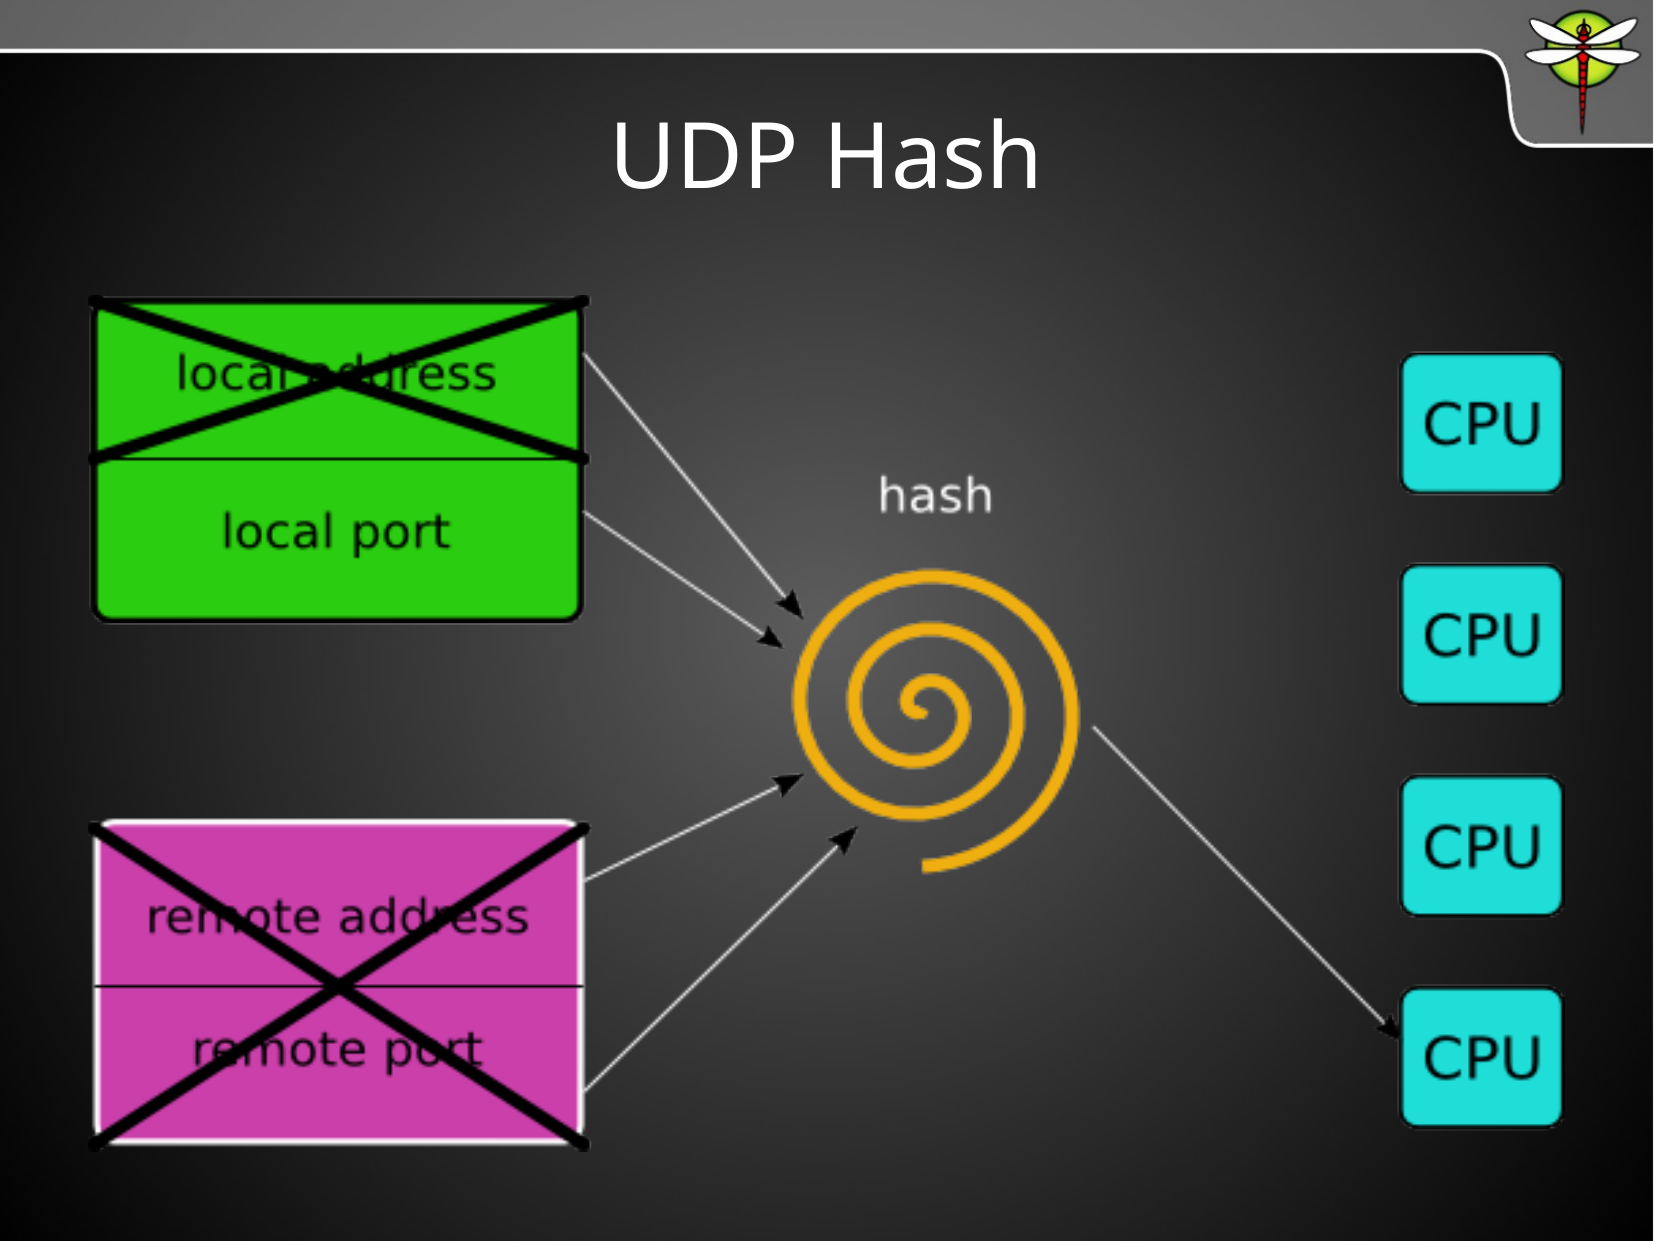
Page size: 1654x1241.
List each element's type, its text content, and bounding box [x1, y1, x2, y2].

picture [0, 0, 1654, 1241]
title UDP Hash [82, 56, 1571, 250]
chart [82, 290, 1571, 1109]
